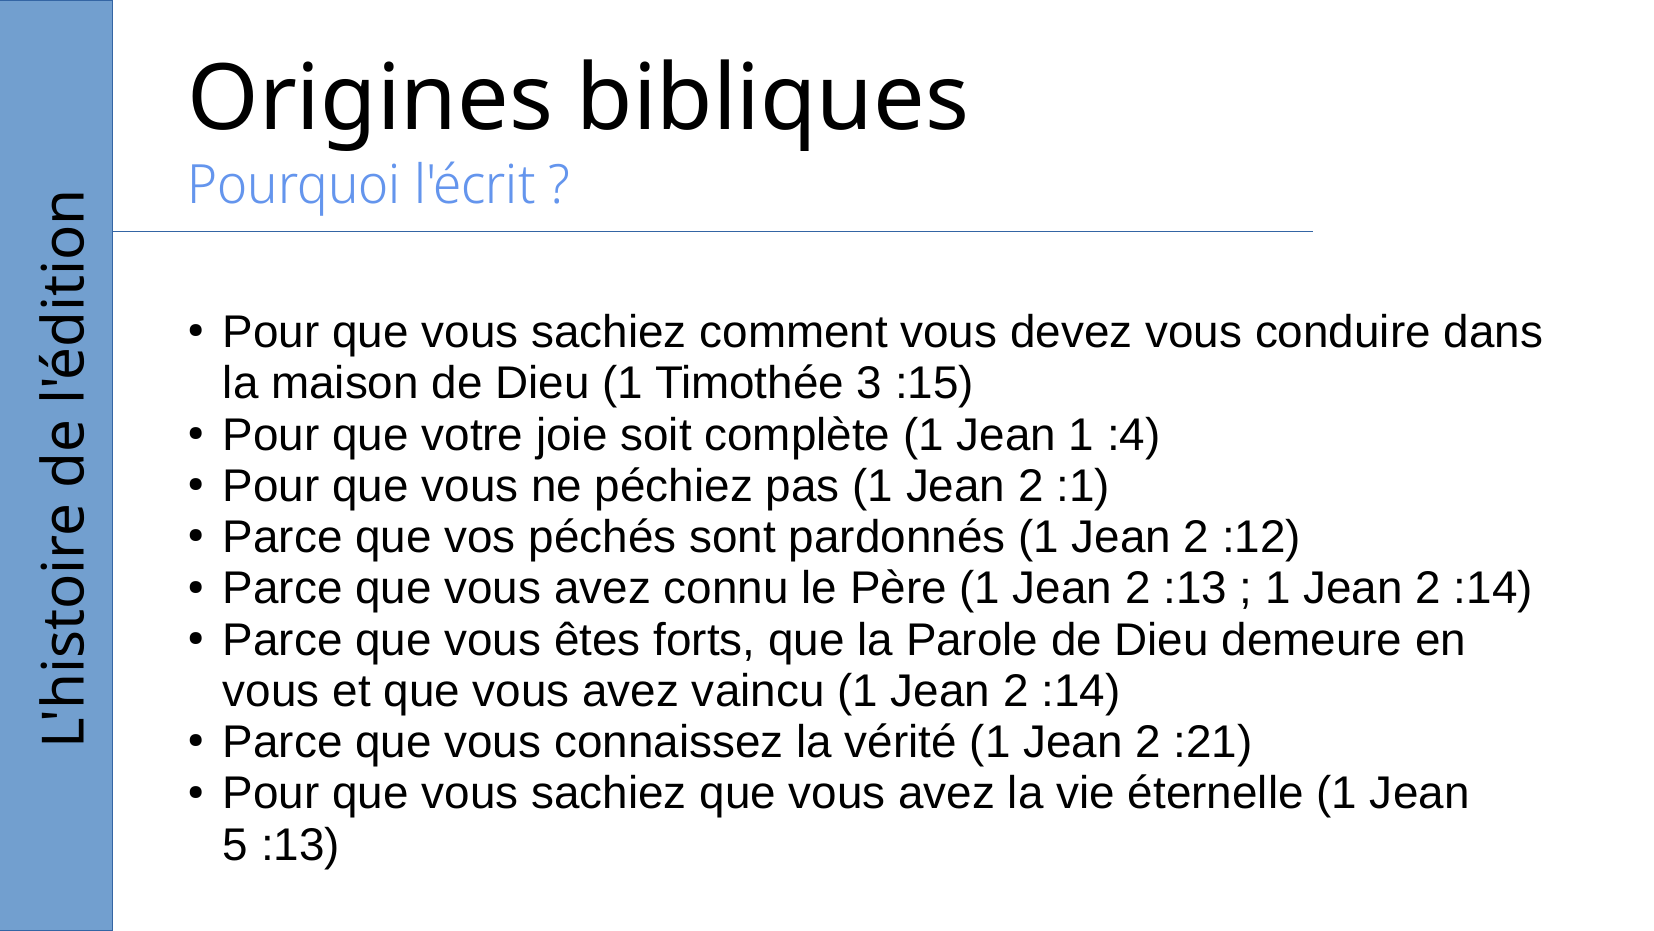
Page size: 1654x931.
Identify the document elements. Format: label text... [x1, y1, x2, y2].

title Origines bibliques [187, 33, 1571, 125]
subtitle Pour que vous sachiez comment vous devez vous conduire dans la maison de Dieu (1 Timothée 3 :15) Pour que votre joie soit complète (1 Jean 1 :4) Pour que vous ne péchiez pas (1 Jean 2 :1) Parce que vos péchés sont pardonnés (1 Jean 2 :12) Parce que vous avez connu le Père (1 Jean 2 :13 ; 1 Jean 2 :14) Parce que vous êtes forts, que la Parole de Dieu demeure en vous et que vous avez vaincu (1 Jean 2 :14) Parce que vous connaissez la vérité (1 Jean 2 :21) Pour que vous sachiez que vous avez la vie éternelle (1 Jean 5 :13) [187, 306, 1571, 871]
text_box [0, 0, 113, 931]
title Pourquoi l'écrit ? [187, 125, 1571, 239]
text_box L'histoire de l'édition [13, 37, 105, 901]
